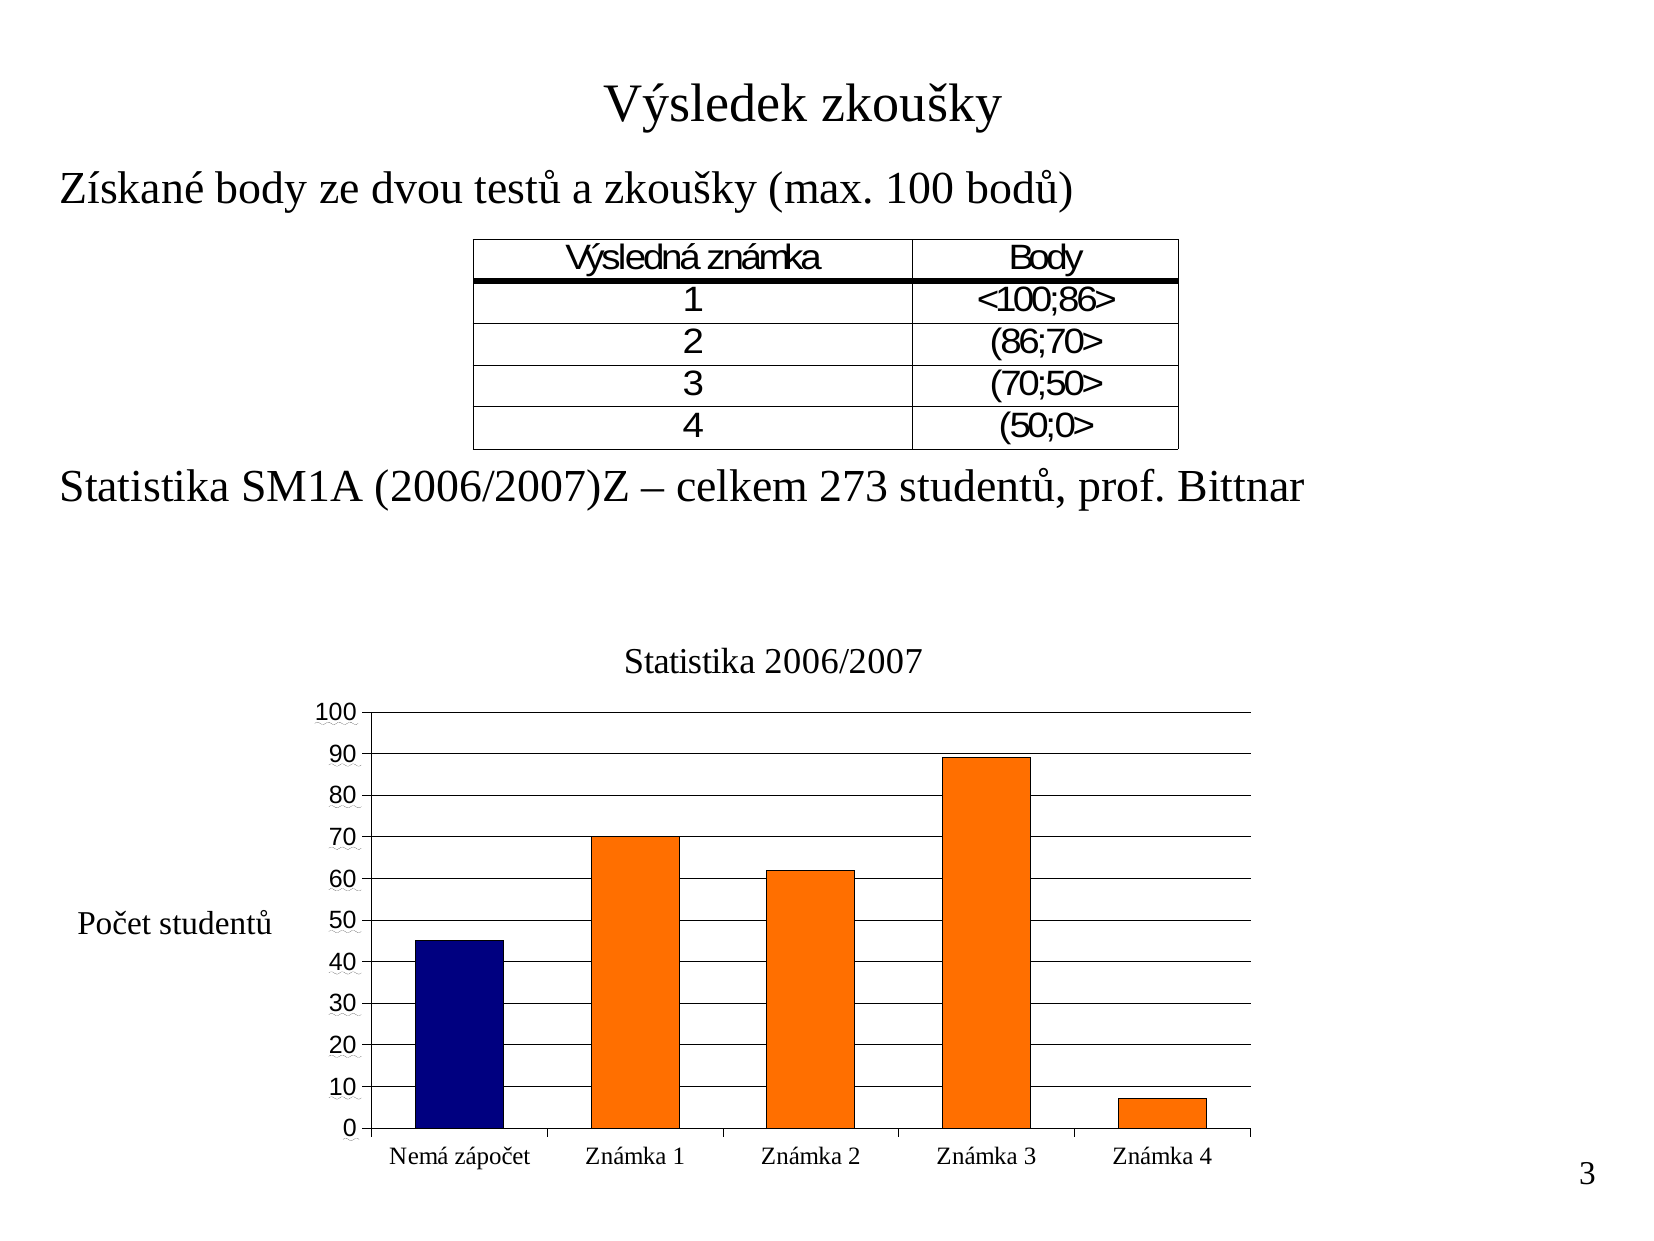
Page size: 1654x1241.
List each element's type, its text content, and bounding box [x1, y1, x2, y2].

text_box Počet studentů [62, 897, 315, 953]
list Získané body ze dvou testů a zkoušky (max. 100 bodů) Statistika SM1A (2006/2007)Z – celkem 273 studentů, prof. Bittnar [59, 163, 1548, 982]
chart [295, 620, 1270, 1182]
title Výsledek zkoušky [59, 0, 1548, 163]
chart [472, 239, 1181, 452]
